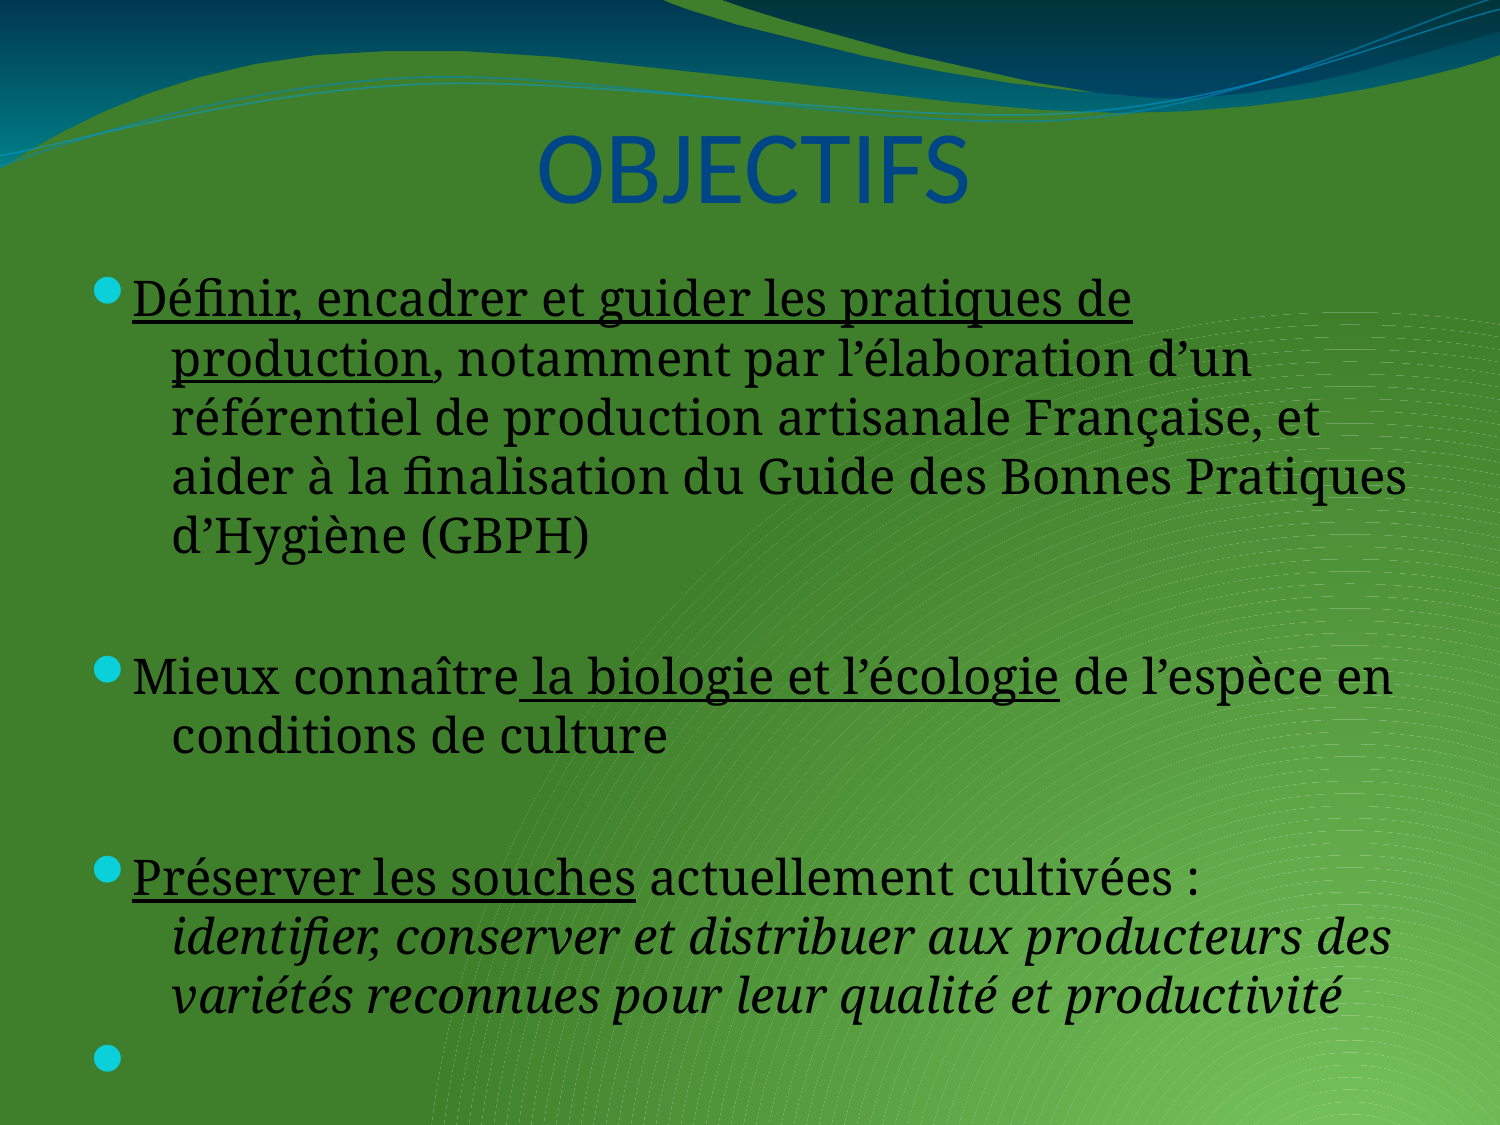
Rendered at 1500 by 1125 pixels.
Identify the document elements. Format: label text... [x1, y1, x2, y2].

list Définir, encadrer et guider les pratiques de production, notamment par l’élaboration d’un référentiel de production artisanale Française, et aider à la finalisation du Guide des Bonnes Pratiques d’Hygiène (GBPH) Mieux connaître la biologie et l’écologie de l’espèce en conditions de culture Préserver les souches actuellement cultivées : identifier, conserver et distribuer aux producteurs des variétés reconnues pour leur qualité et productivité [75, 259, 1426, 1075]
title OBJECTIFS [79, 36, 1430, 225]
picture [65, 138, 79, 143]
